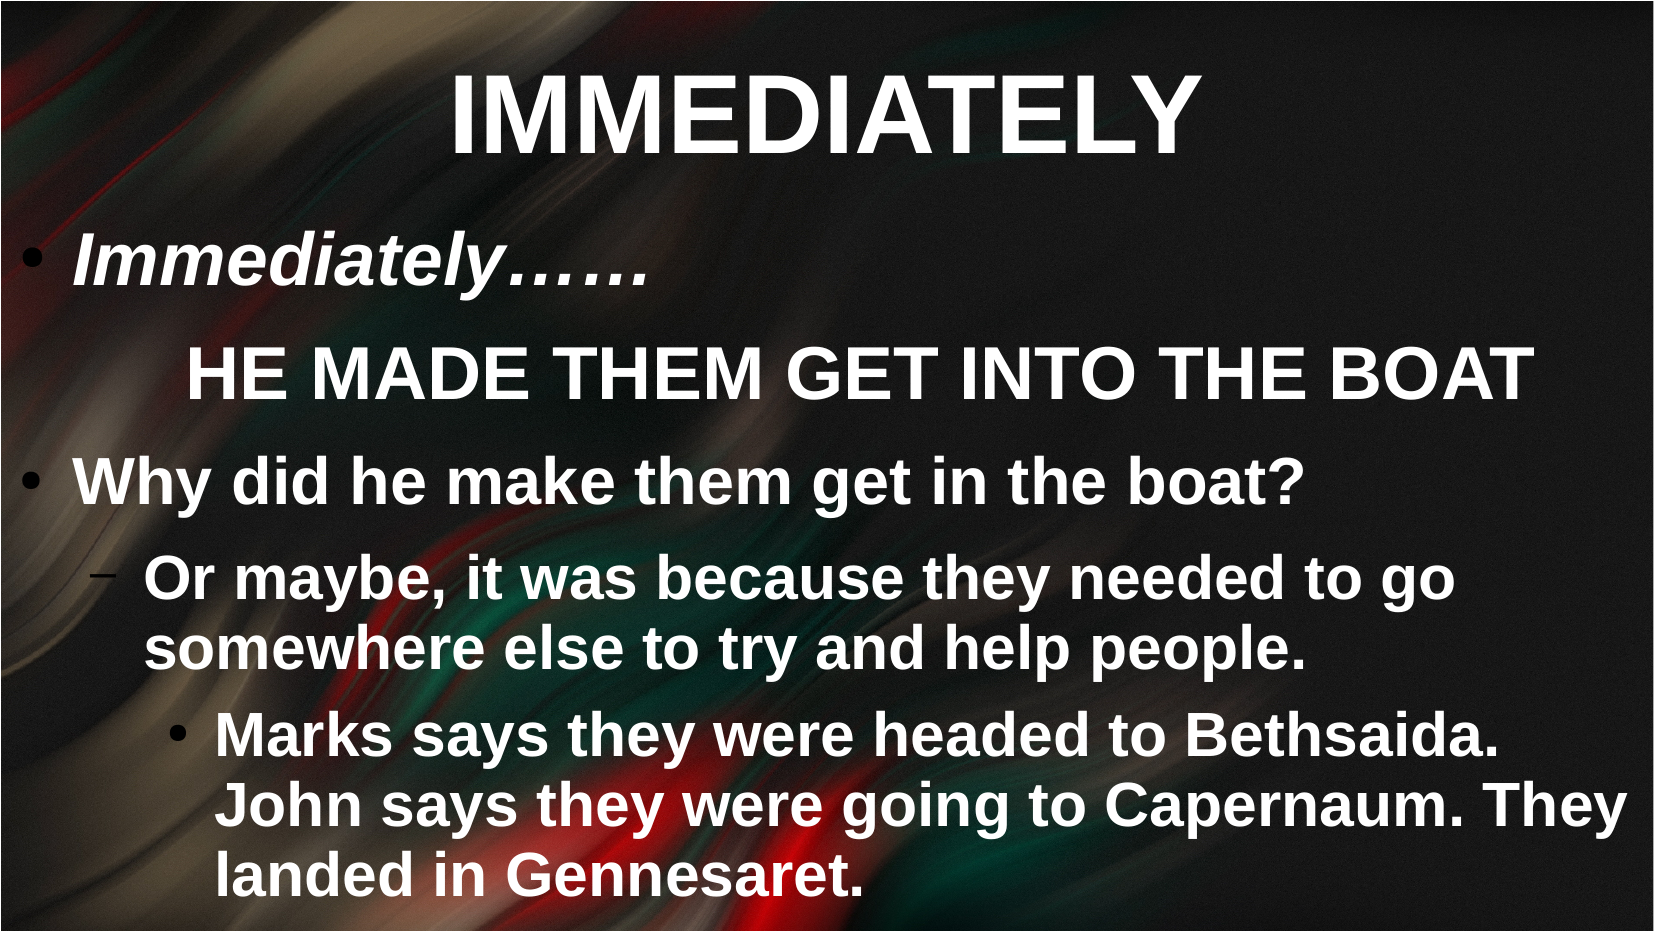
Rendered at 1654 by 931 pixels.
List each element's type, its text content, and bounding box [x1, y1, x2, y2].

list Immediately…… HE MADE THEM GET INTO THE BOAT Why did he make them get in the boat? Or maybe, it was because they needed to go somewhere else to try and help people. Marks says they were headed to Bethsaida. John says they were going to Capernaum. They landed in Gennesaret. [1, 217, 1651, 916]
title IMMEDIATELY [82, 37, 1571, 193]
picture [1, 1, 1654, 931]
